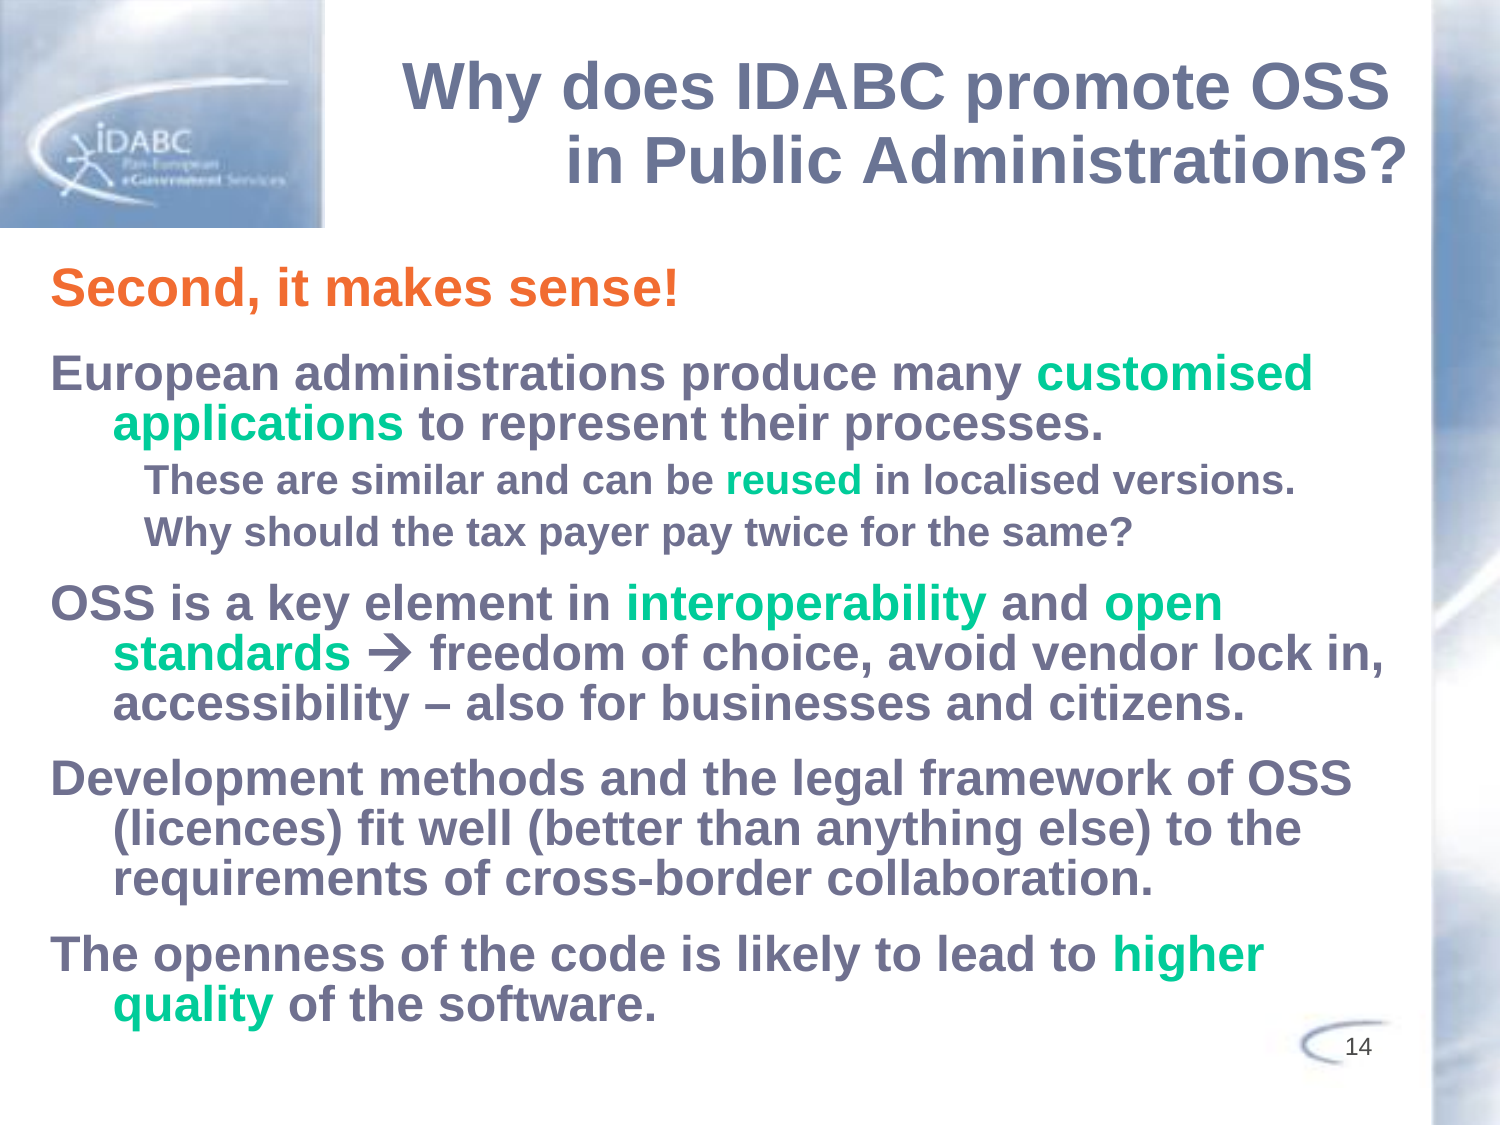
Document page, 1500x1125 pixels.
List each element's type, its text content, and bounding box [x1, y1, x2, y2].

title Why does IDABC promote OSS in Public Administrations? [237, 35, 1426, 212]
list Second, it makes sense! European administrations produce many customised applications to represent their processes. These are similar and can be reused in localised versions. Why should the tax payer pay twice for the same? OSS is a key element in interoperability and open standards  freedom of choice, avoid vendor lock in, accessibility – also for businesses and citizens. Development methods and the legal framework of OSS (licences) fit well (better than anything else) to the requirements of cross-border collaboration. The openness of the code is likely to lead to higher quality of the software. [35, 255, 1412, 1088]
